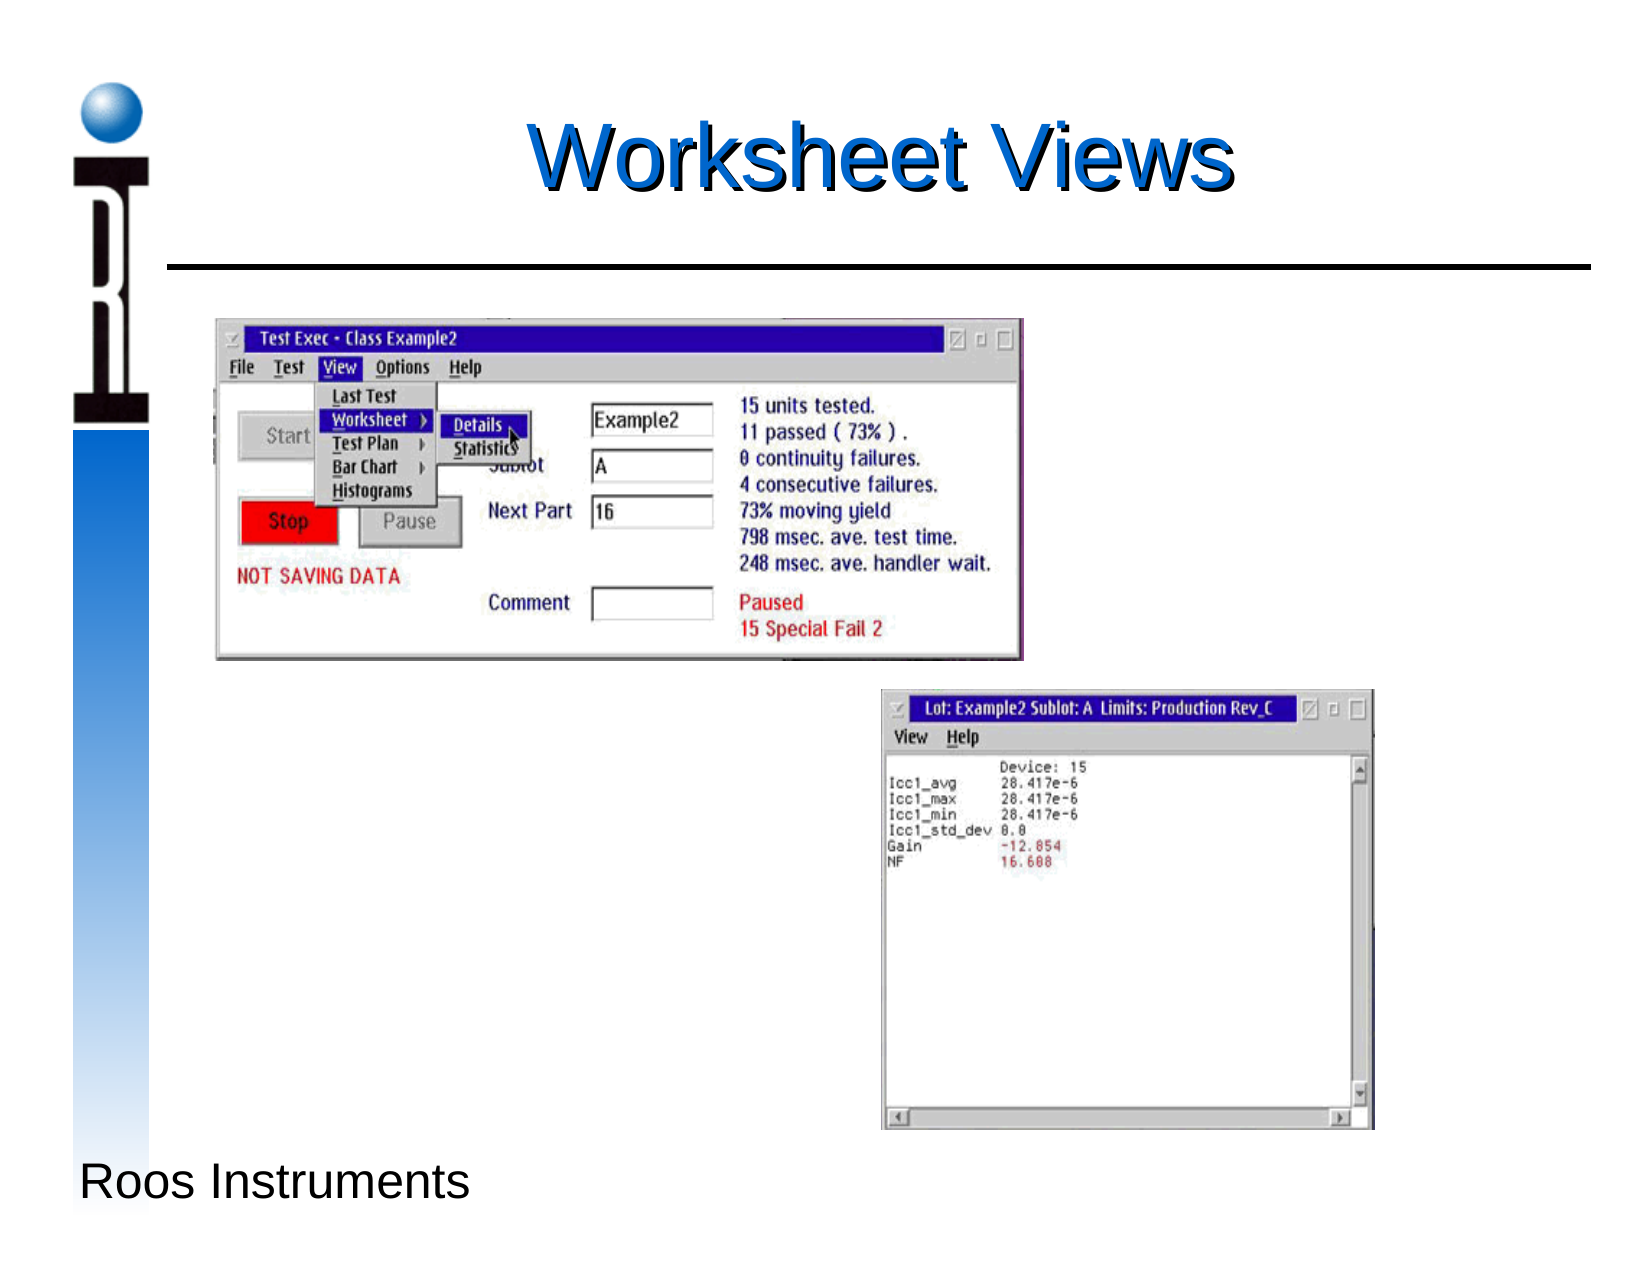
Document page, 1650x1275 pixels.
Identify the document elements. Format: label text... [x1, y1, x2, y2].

title Worksheet Views [171, 59, 1591, 253]
picture [881, 689, 1375, 1130]
picture [69, 78, 154, 430]
picture [213, 318, 1024, 661]
